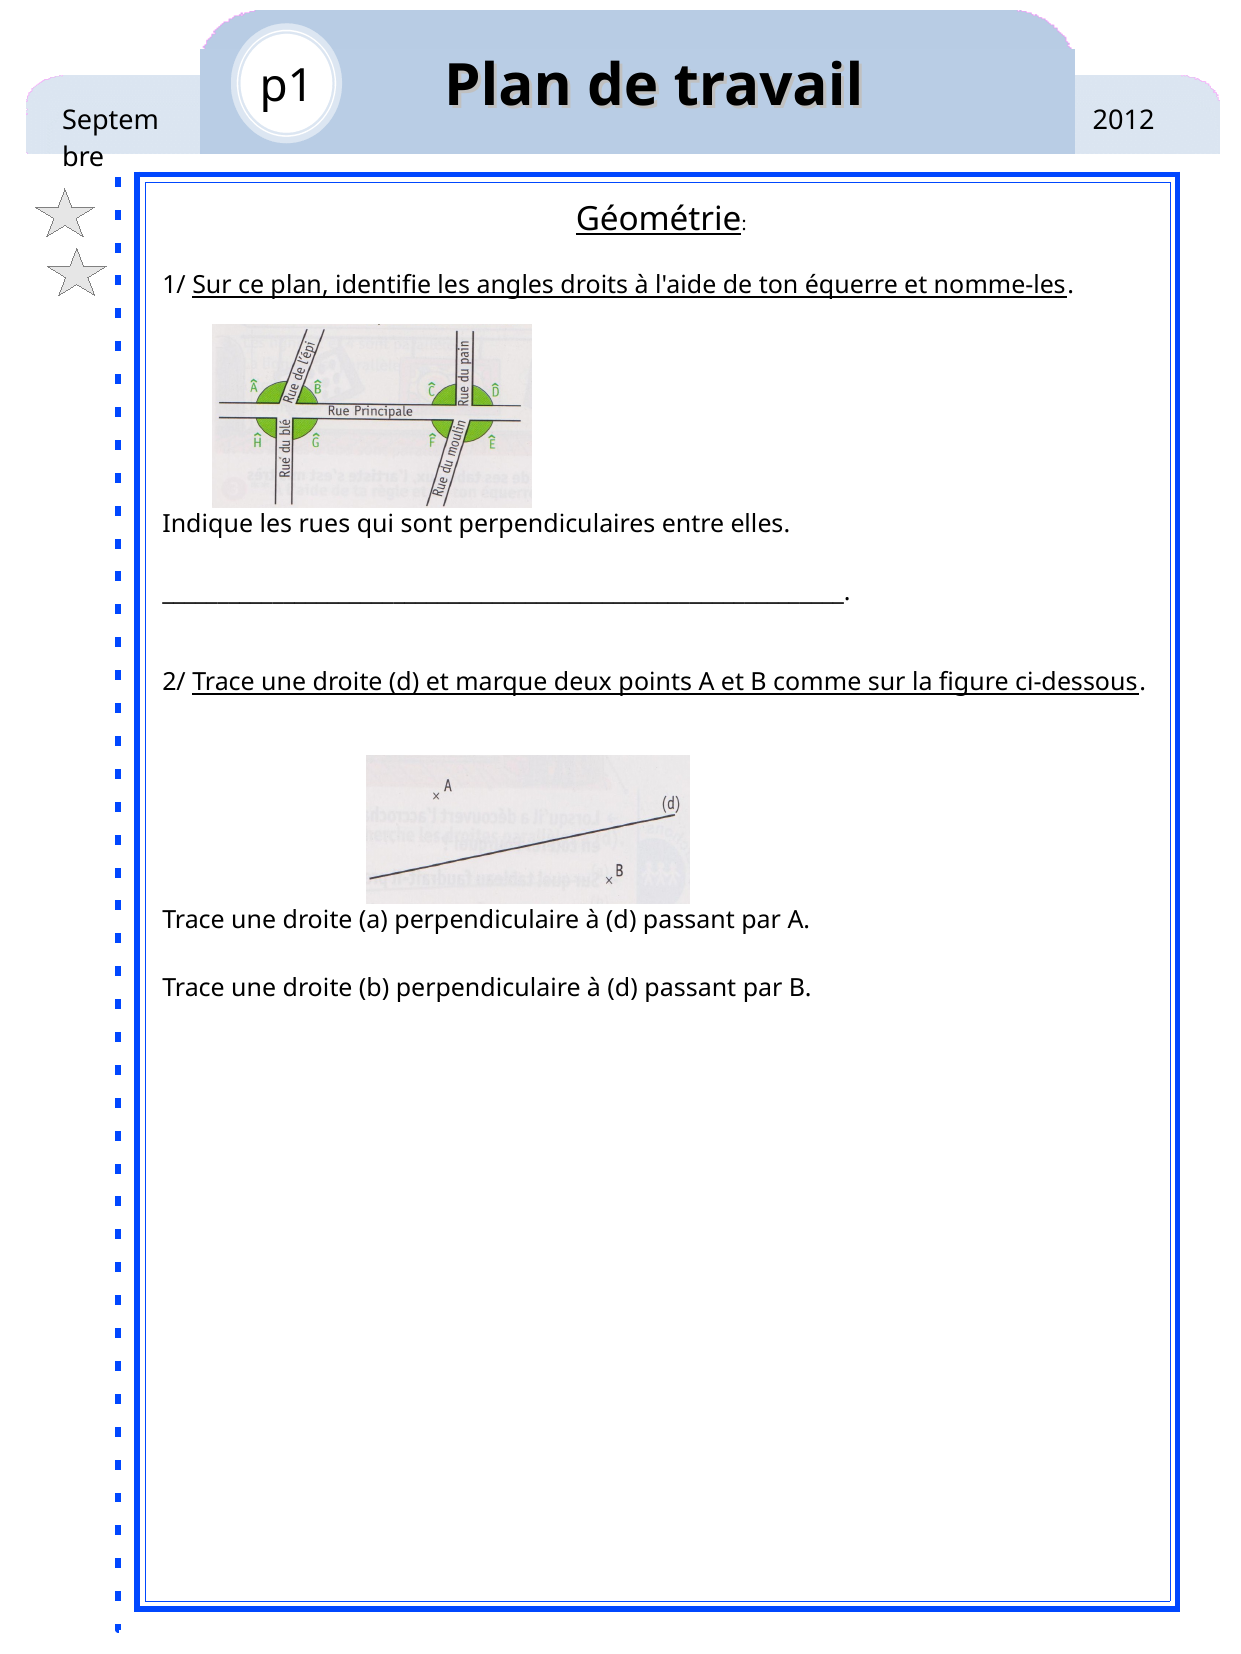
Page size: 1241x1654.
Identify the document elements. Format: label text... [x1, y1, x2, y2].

text_box 2/ Trace une droite (d) et marque deux points A et B comme sur la figure ci-dessous. Trace une droite (a) perpendiculaire à (d) passant par A. Trace une droite (b) perpendiculaire à (d) passant par B. [147, 656, 1170, 1057]
picture [366, 755, 690, 904]
text_box 1/ Sur ce plan, identifie les angles droits à l'aide de ton équerre et nomme-les. Indique les rues qui sont perpendiculaires entre elles. ______________________________________________________________. [147, 259, 1170, 656]
picture [26, 10, 1220, 154]
text_box Géométrie: [147, 187, 1176, 797]
text_box Septembre [47, 93, 189, 154]
text_box 2012 [1077, 93, 1220, 154]
table_header [140, 177, 1175, 1606]
text_box [35, 188, 95, 237]
picture [212, 324, 532, 508]
text_box [47, 248, 107, 296]
text_box Plan de travail [401, 35, 922, 142]
